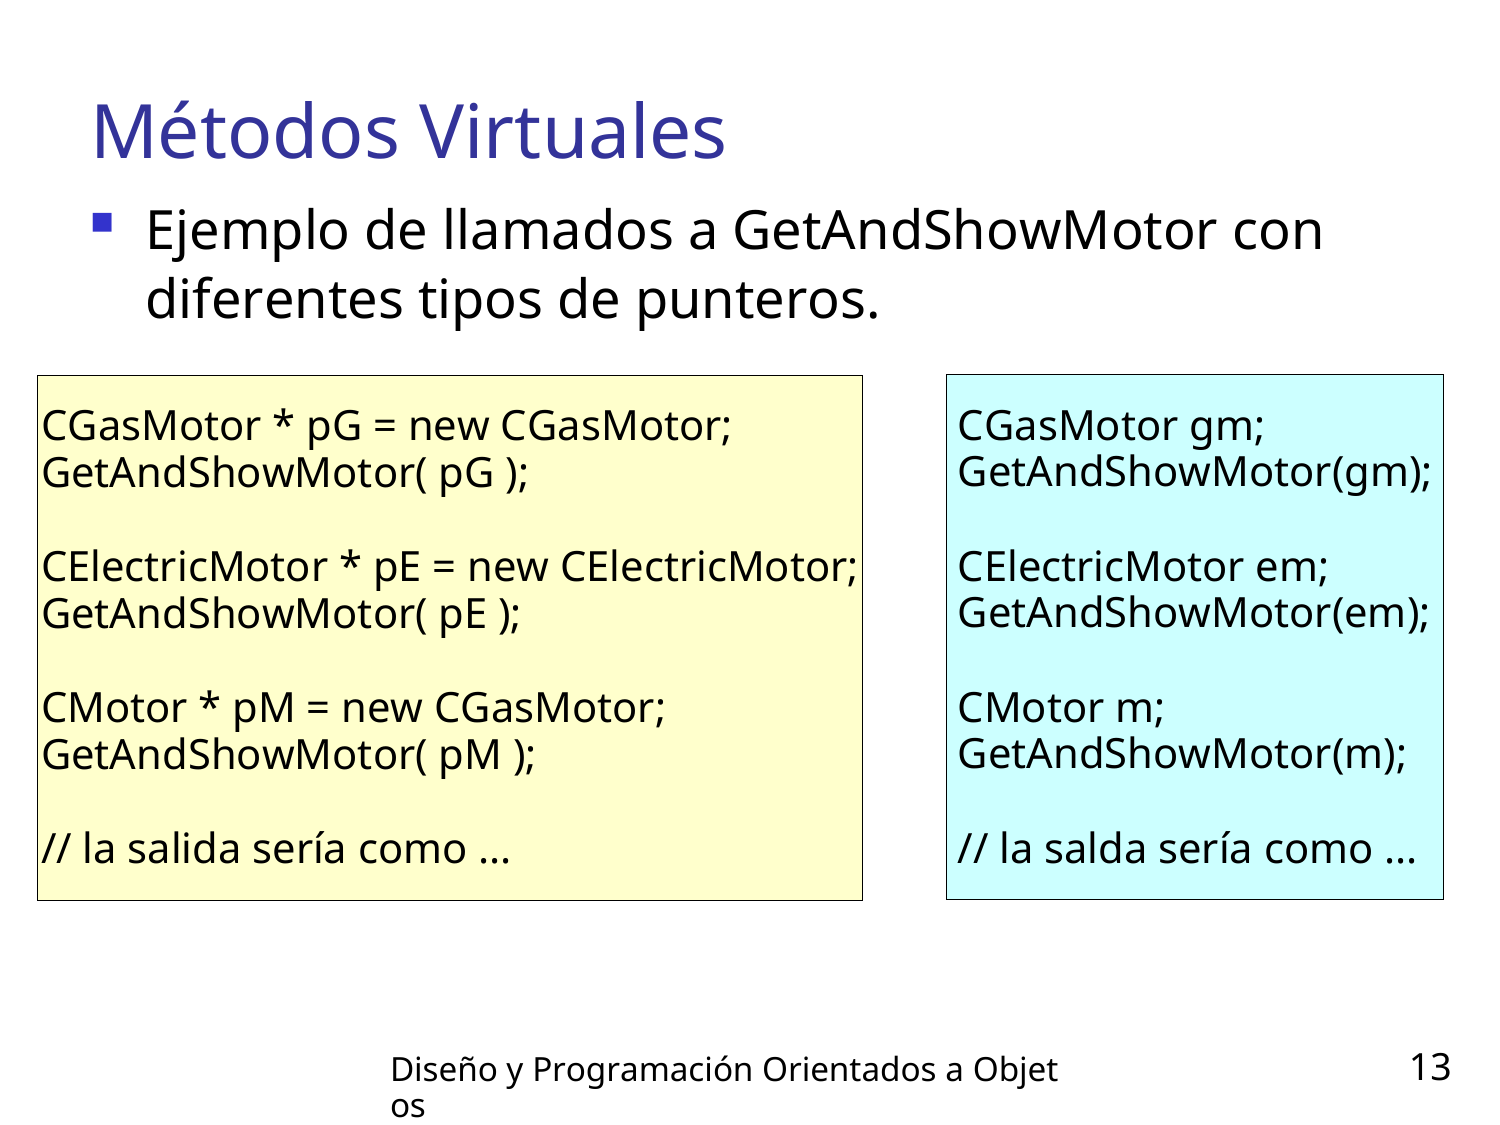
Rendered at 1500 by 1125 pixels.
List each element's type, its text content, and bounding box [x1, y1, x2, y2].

title Métodos Virtuales [75, 10, 1466, 188]
text_box CGasMotor * pG = new CGasMotor; GetAndShowMotor( pG ); CElectricMotor * pE = new CElectricMotor; GetAndShowMotor( pE ); CMotor * pM = new CGasMotor; GetAndShowMotor( pM ); // la salida sería como ... [37, 375, 863, 901]
list Ejemplo de llamados a GetAndShowMotor con diferentes tipos de punteros. [75, 187, 1462, 1013]
text_box CGasMotor gm; GetAndShowMotor(gm); CElectricMotor em; GetAndShowMotor(em); CMotor m; GetAndShowMotor(m); // la salda sería como ... [946, 374, 1444, 900]
